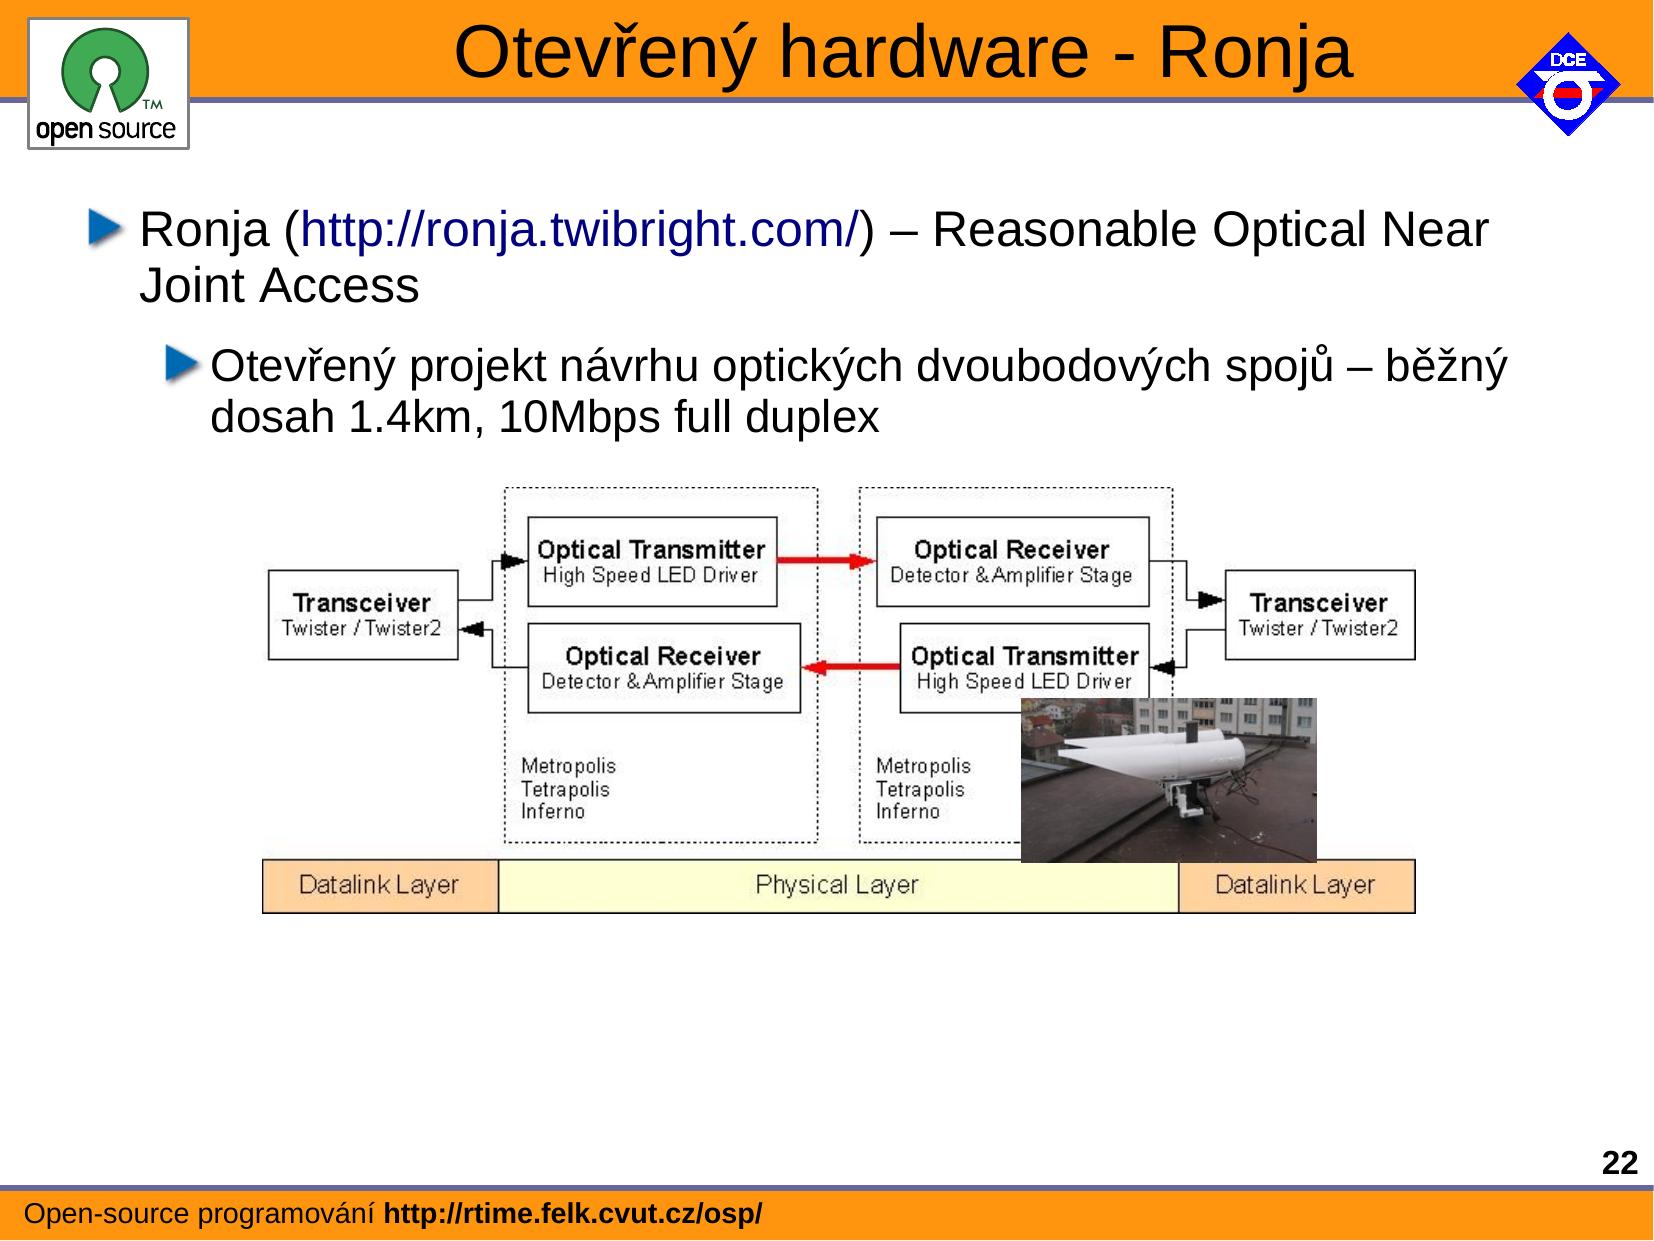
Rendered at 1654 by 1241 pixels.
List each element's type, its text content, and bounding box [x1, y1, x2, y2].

picture [262, 487, 1416, 914]
list Ronja (http://ronja.twibright.com/) – Reasonable Optical Near Joint Access Otevřený projekt návrhu optických dvoubodových spojů – běžný dosah 1.4km, 10Mbps full duplex [68, 201, 1592, 1118]
title Otevřený hardware - Ronja [178, 4, 1631, 98]
